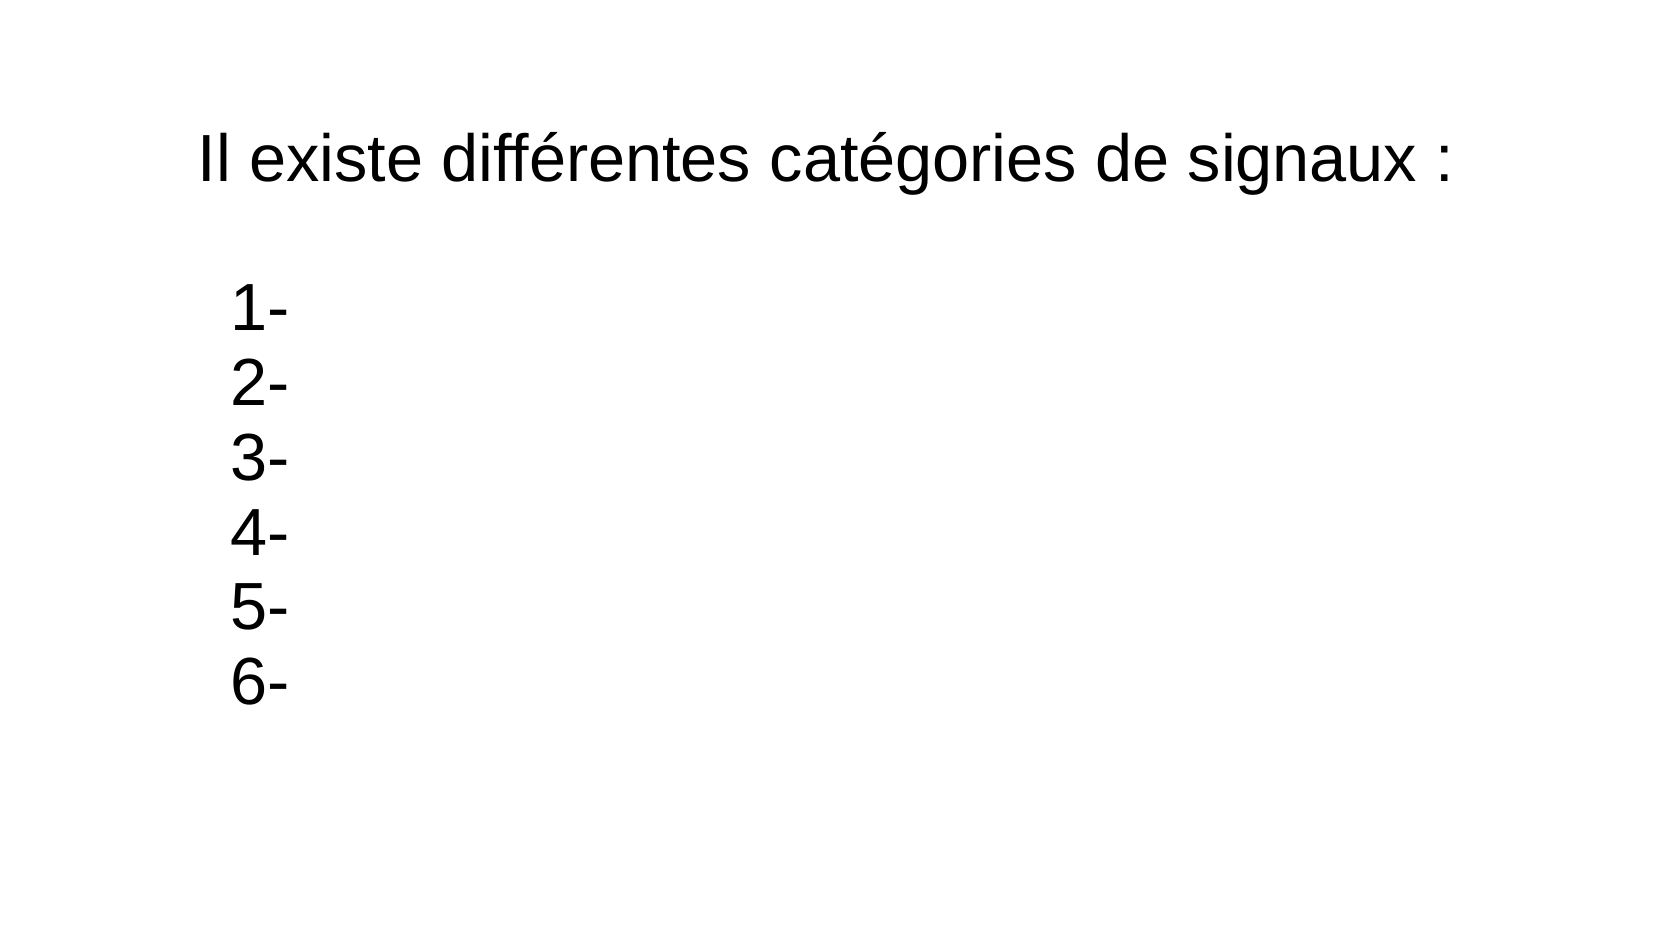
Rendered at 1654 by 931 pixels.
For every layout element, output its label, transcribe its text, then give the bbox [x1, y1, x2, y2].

subtitle Il existe différentes catégories de signaux : 1- 2- 3- 4- 5- 6- [82, 82, 1571, 758]
